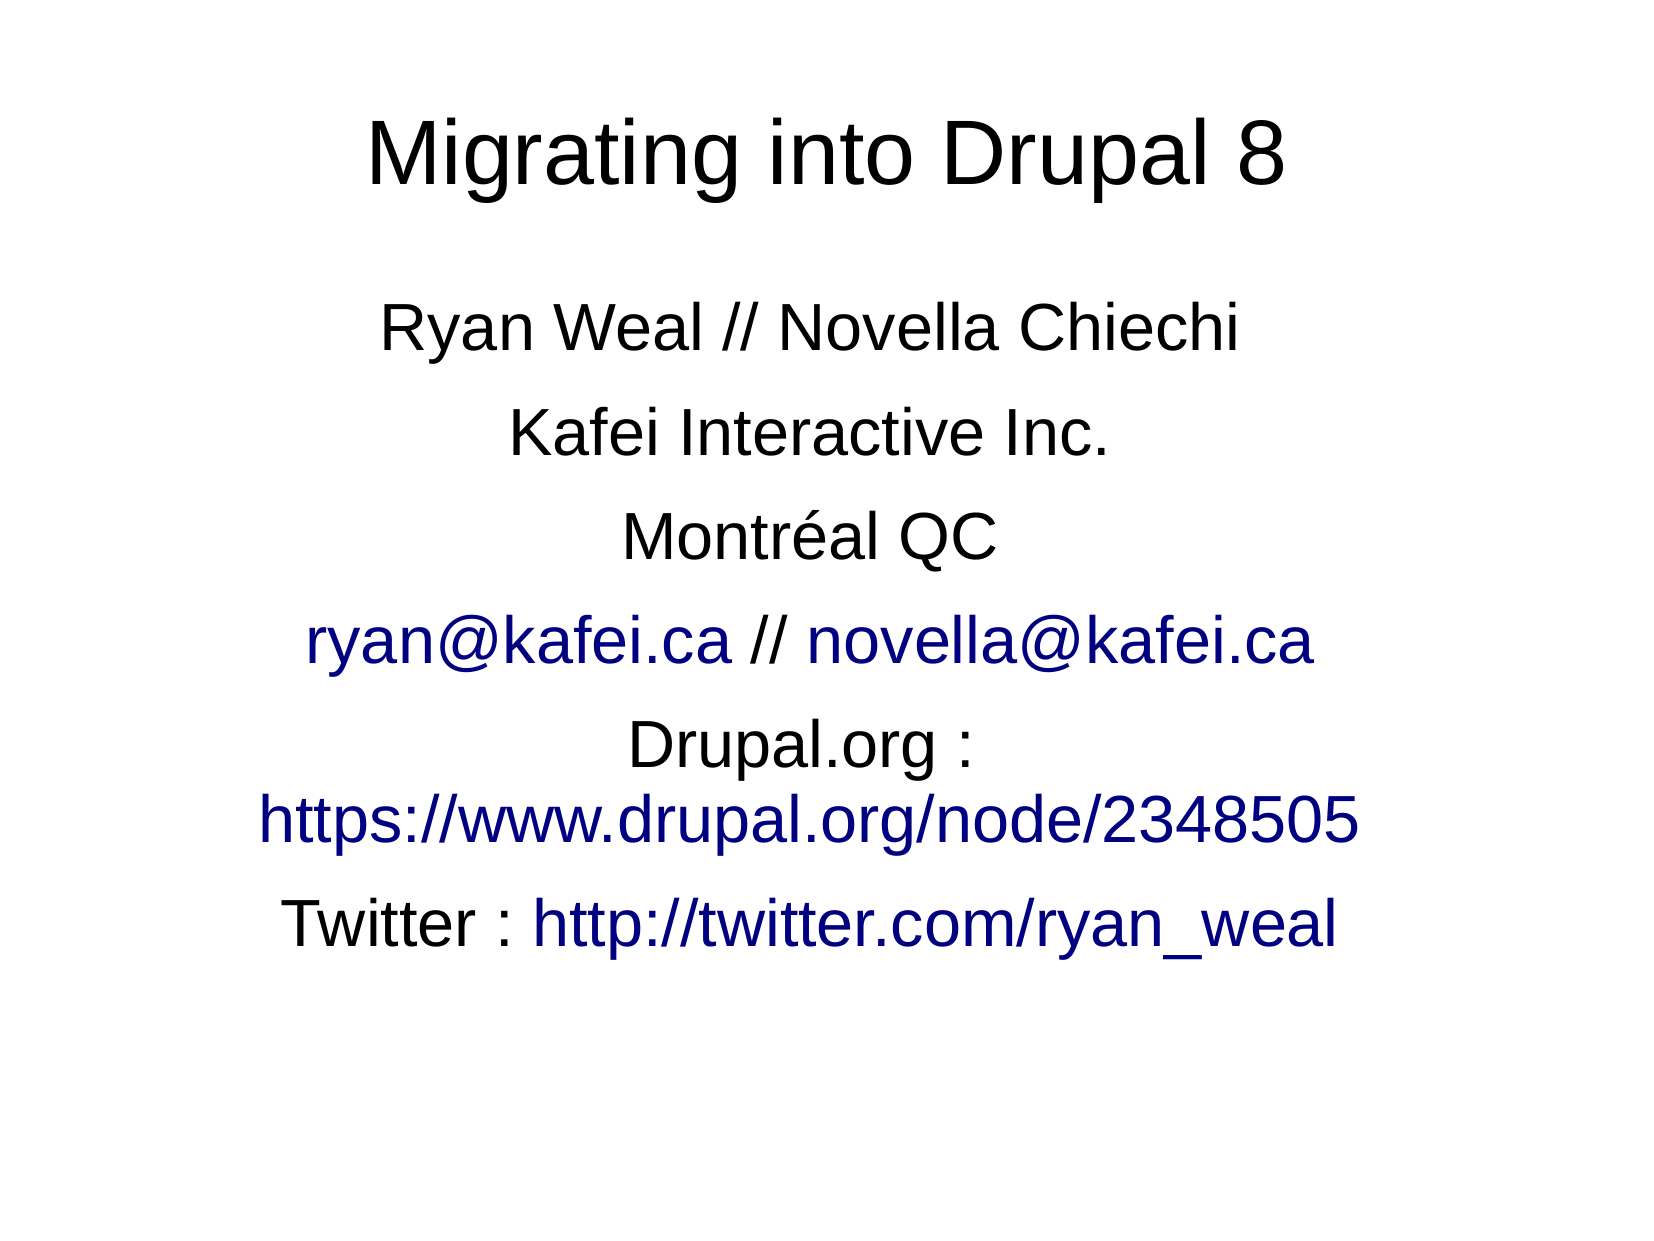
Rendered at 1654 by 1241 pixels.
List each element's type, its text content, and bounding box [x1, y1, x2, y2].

title Migrating into Drupal 8 [82, 49, 1571, 257]
list Ryan Weal // Novella Chiechi Kafei Interactive Inc. Montréal QC ryan@kafei.ca // novella@kafei.ca Drupal.org : https://www.drupal.org/node/2348505 Twitter : http://twitter.com/ryan_weal [82, 290, 1538, 1010]
